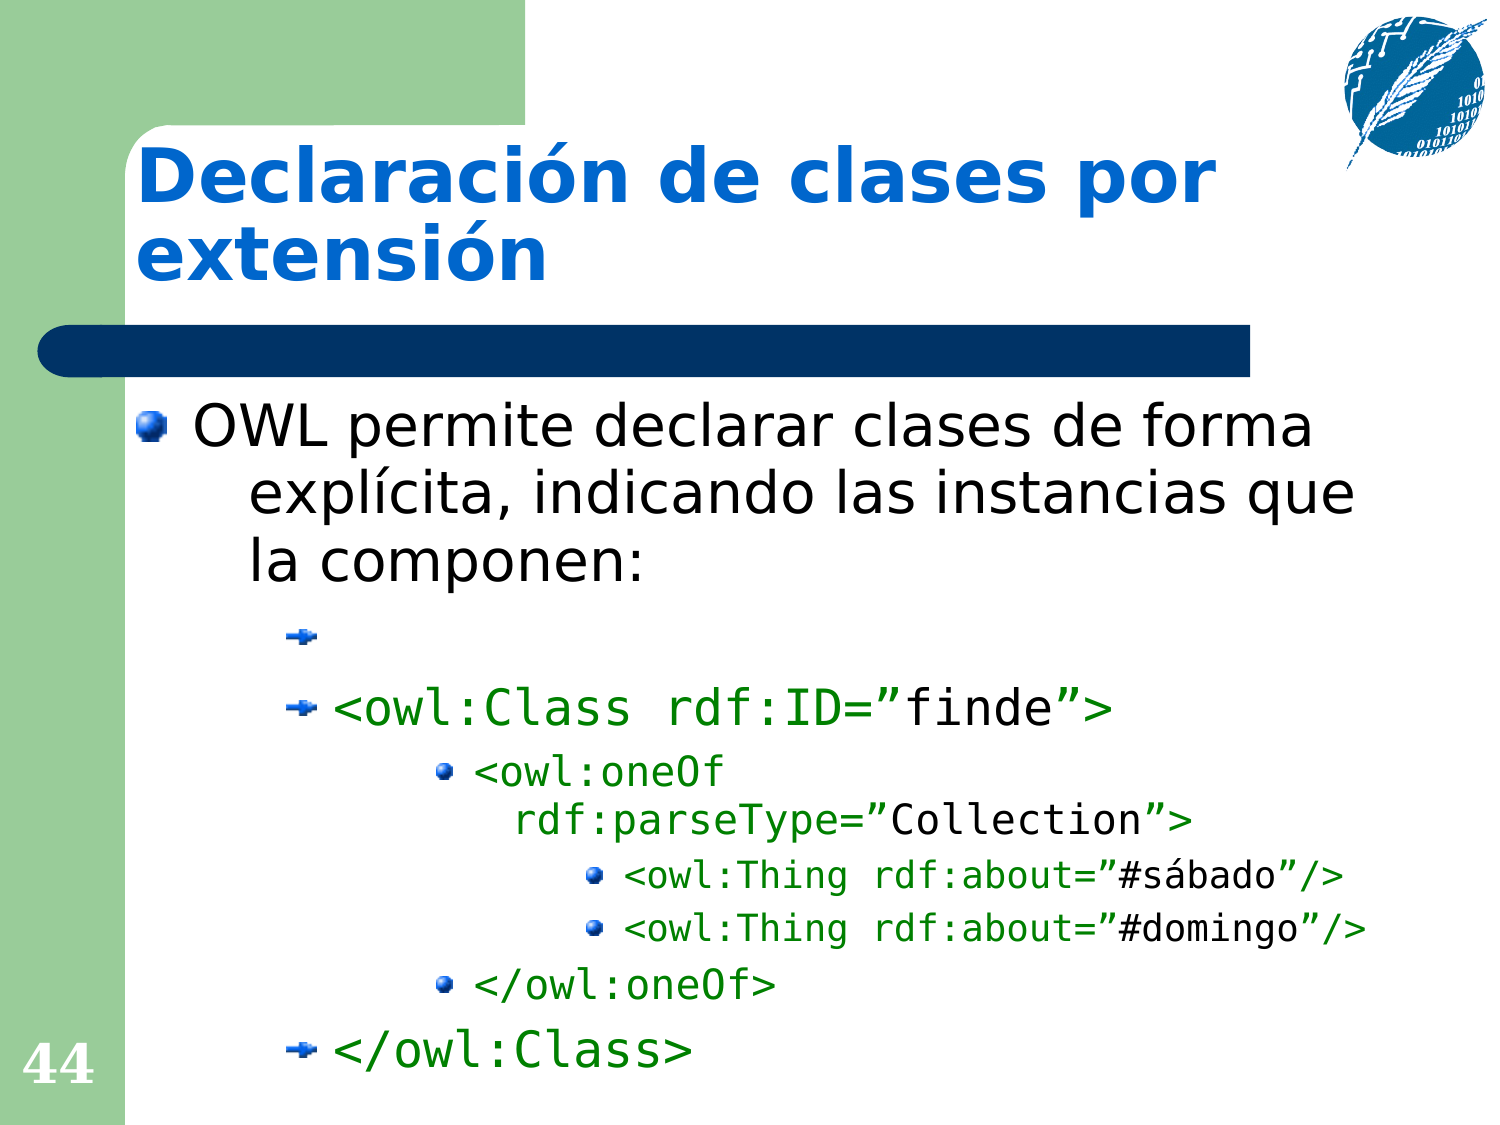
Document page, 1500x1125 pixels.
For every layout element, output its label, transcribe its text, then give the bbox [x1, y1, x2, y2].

title Declaración de clases por extensión [135, 135, 1413, 301]
picture [1436, 127, 1450, 136]
picture [1433, 139, 1440, 147]
list OWL permite declarar clases de forma explícita, indicando las instancias que la componen: <owl:Class rdf:ID=”finde”> <owl:oneOf rdf:parseType=”Collection”> <owl:Thing rdf:about=”#sábado”/> <owl:Thing rdf:about=”#domingo”/> </owl:oneOf> </owl:Class> [136, 392, 1399, 1115]
picture [1341, 15, 1487, 172]
picture [1427, 138, 1431, 148]
picture [1416, 140, 1425, 149]
